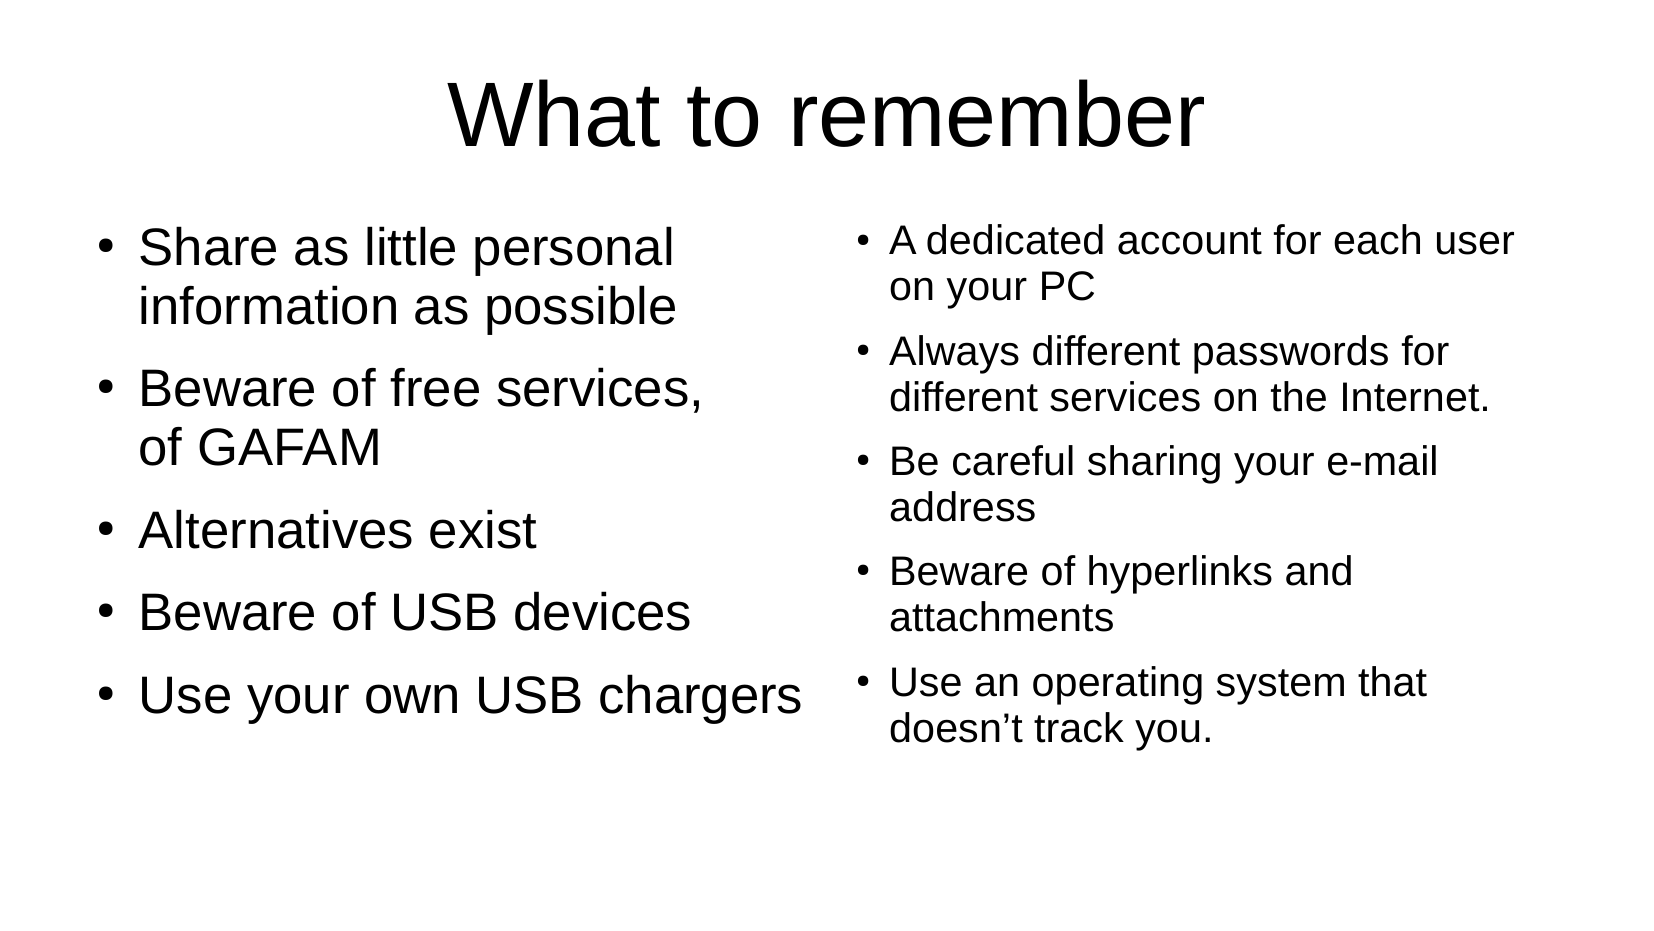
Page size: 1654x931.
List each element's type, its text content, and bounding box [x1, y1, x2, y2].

list A dedicated account for each user on your PC Always different passwords for different services on the Internet. Be careful sharing your e-mail address Beware of hyperlinks and attachments Use an operating system that doesn’t track you. [845, 217, 1572, 758]
list Share as little personal information as possible Beware of free services, of GAFAM Alternatives exist Beware of USB devices Use your own USB chargers [82, 217, 809, 758]
title What to remember [82, 37, 1571, 193]
